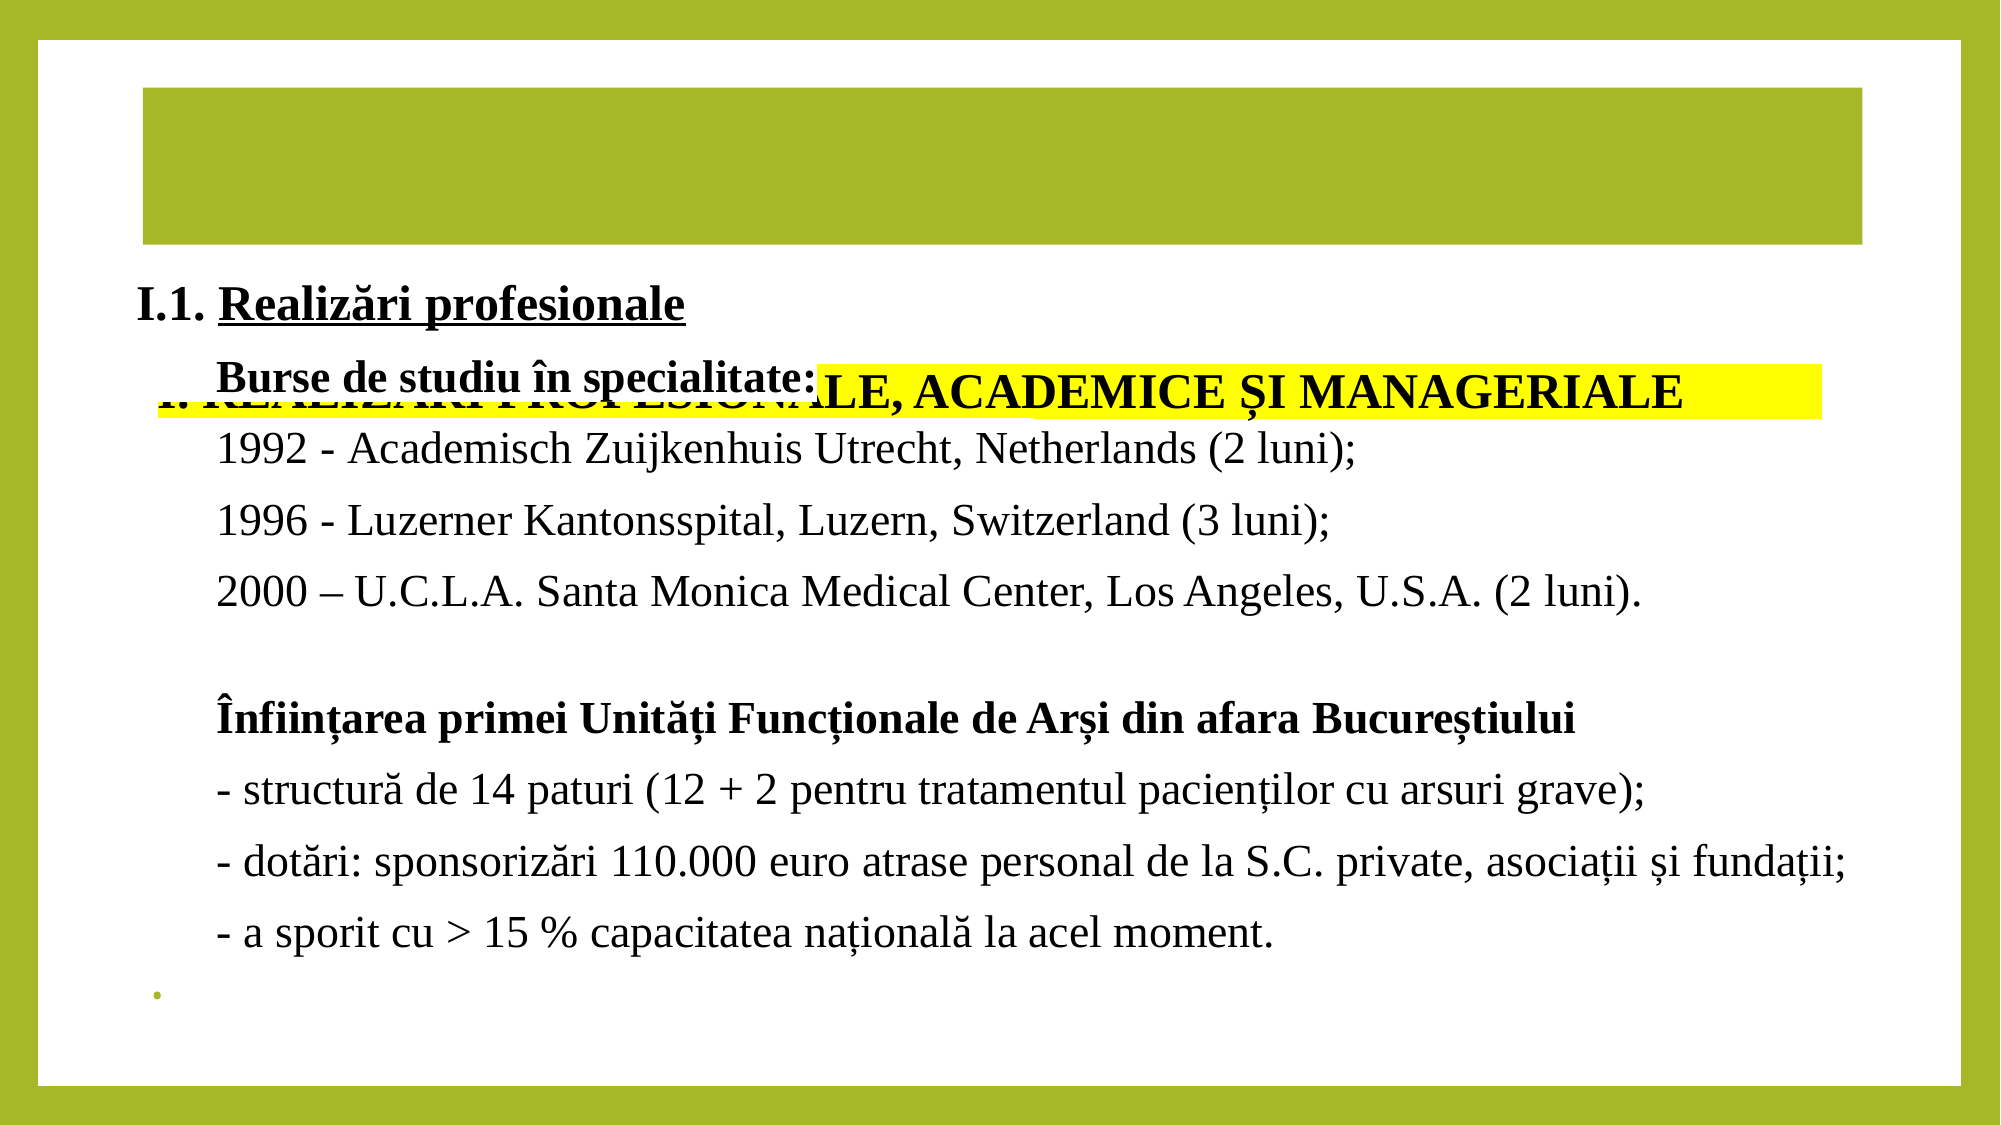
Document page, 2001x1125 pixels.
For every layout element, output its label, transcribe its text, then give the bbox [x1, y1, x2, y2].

title I. REALIZĂRI PROFESIONALE, ACADEMICE ȘI MANAGERIALE [142, 87, 1863, 244]
list I.1. Realizări profesionale Burse de studiu în specialitate: 1992 - Academisch Zuijkenhuis Utrecht, Netherlands (2 luni); 1996 - Luzerner Kantonsspital, Luzern, Switzerland (3 luni); 2000 – U.C.L.A. Santa Monica Medical Center, Los Angeles, U.S.A. (2 luni). Înființarea primei Unități Funcționale de Arși din afara Bucureștiului - structură de 14 paturi (12 + 2 pentru tratamentul pacienților cu arsuri grave); - dotări: sponsorizări 110.000 euro atrase personal de la S.C. private, asociații și fundații; - a sporit cu > 15 % capacitatea națională la acel moment. [121, 244, 1914, 1059]
